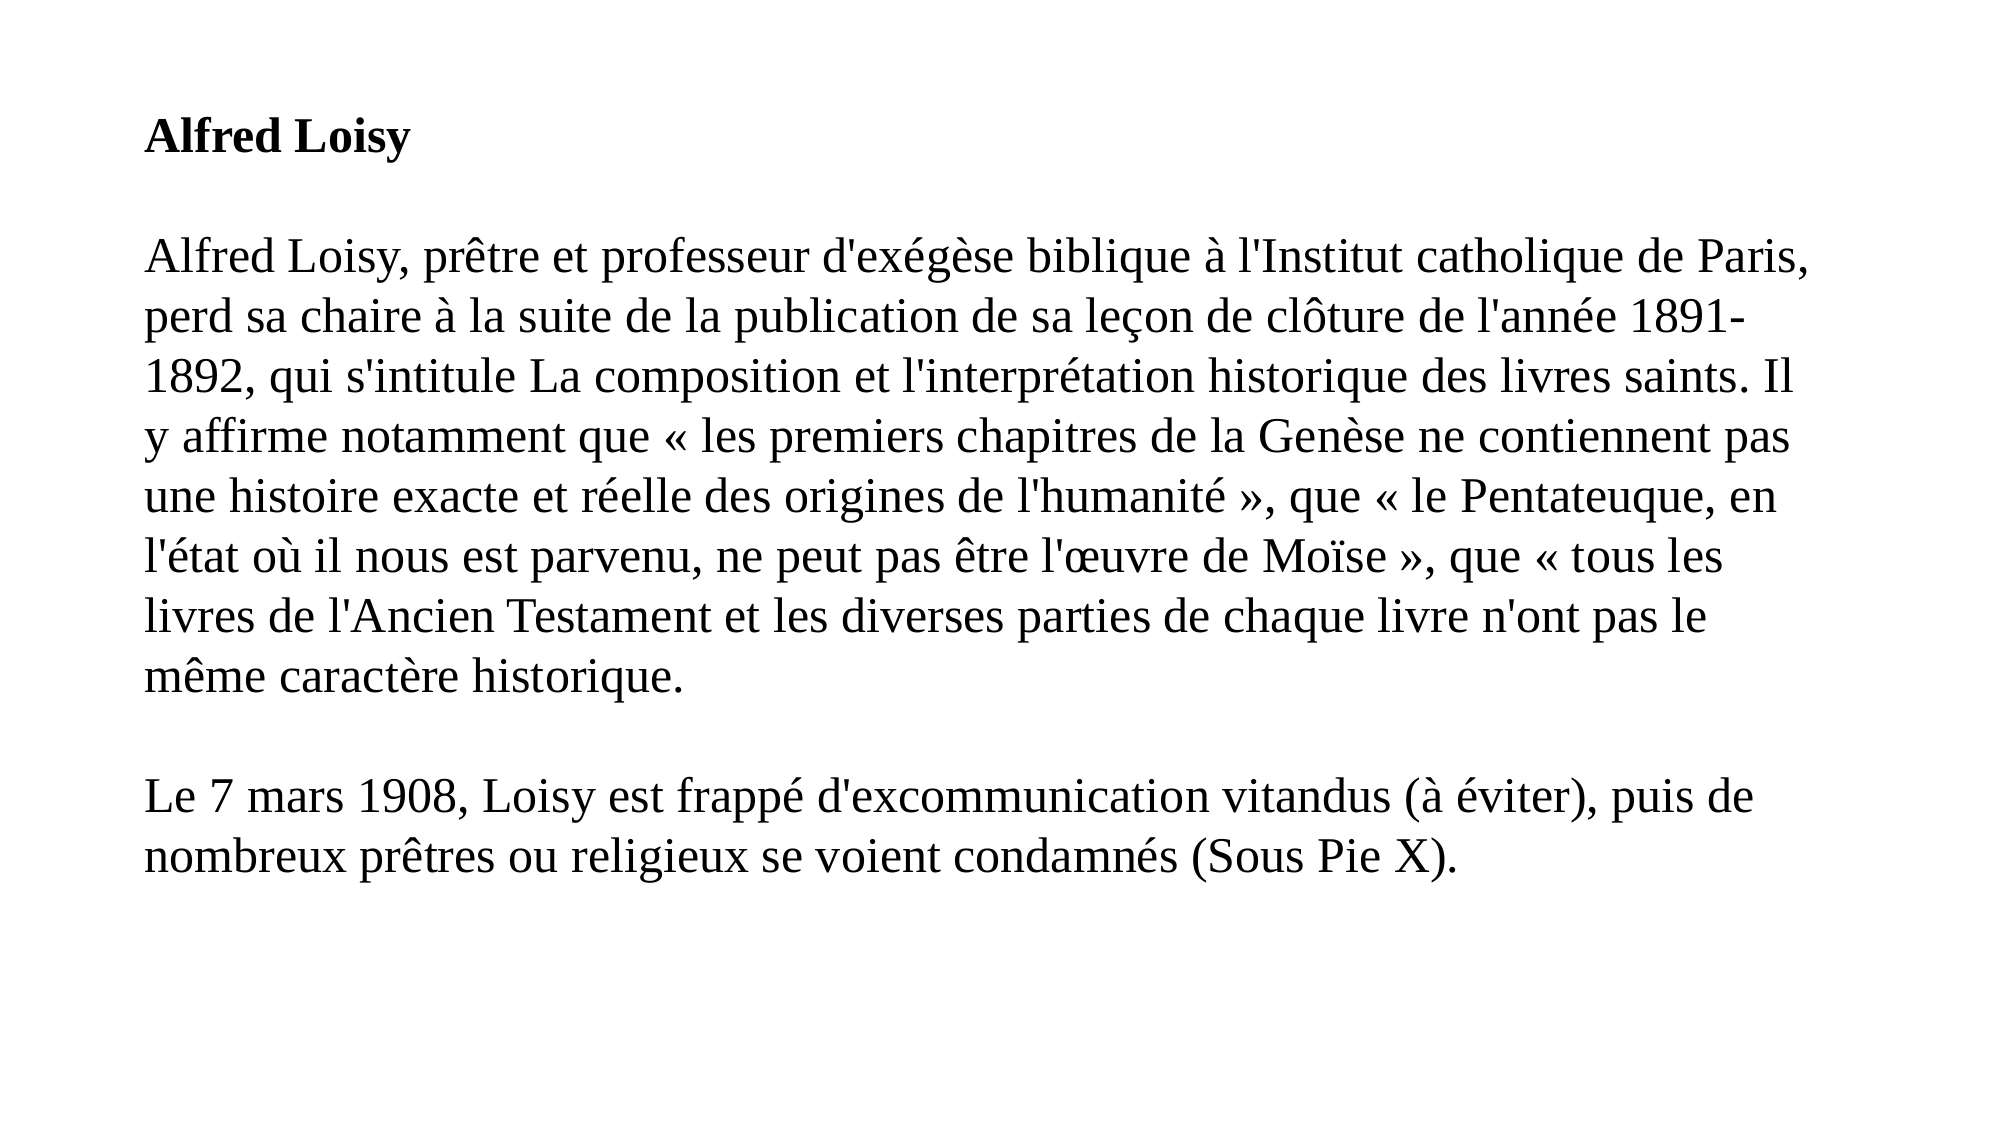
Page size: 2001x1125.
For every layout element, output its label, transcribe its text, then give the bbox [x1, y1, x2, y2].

text_box Alfred Loisy Alfred Loisy, prêtre et professeur d'exégèse biblique à l'Institut catholique de Paris, perd sa chaire à la suite de la publication de sa leçon de clôture de l'année 1891-1892, qui s'intitule La composition et l'interprétation historique des livres saints. Il y affirme notamment que « les premiers chapitres de la Genèse ne contiennent pas une histoire exacte et réelle des origines de l'humanité », que « le Pentateuque, en l'état où il nous est parvenu, ne peut pas être l'œuvre de Moïse », que « tous les livres de l'Ancien Testament et les diverses parties de chaque livre n'ont pas le même caractère historique. Le 7 mars 1908, Loisy est frappé d'excommunication vitandus (à éviter), puis de nombreux prêtres ou religieux se voient condamnés (Sous Pie X). [129, 95, 1826, 959]
